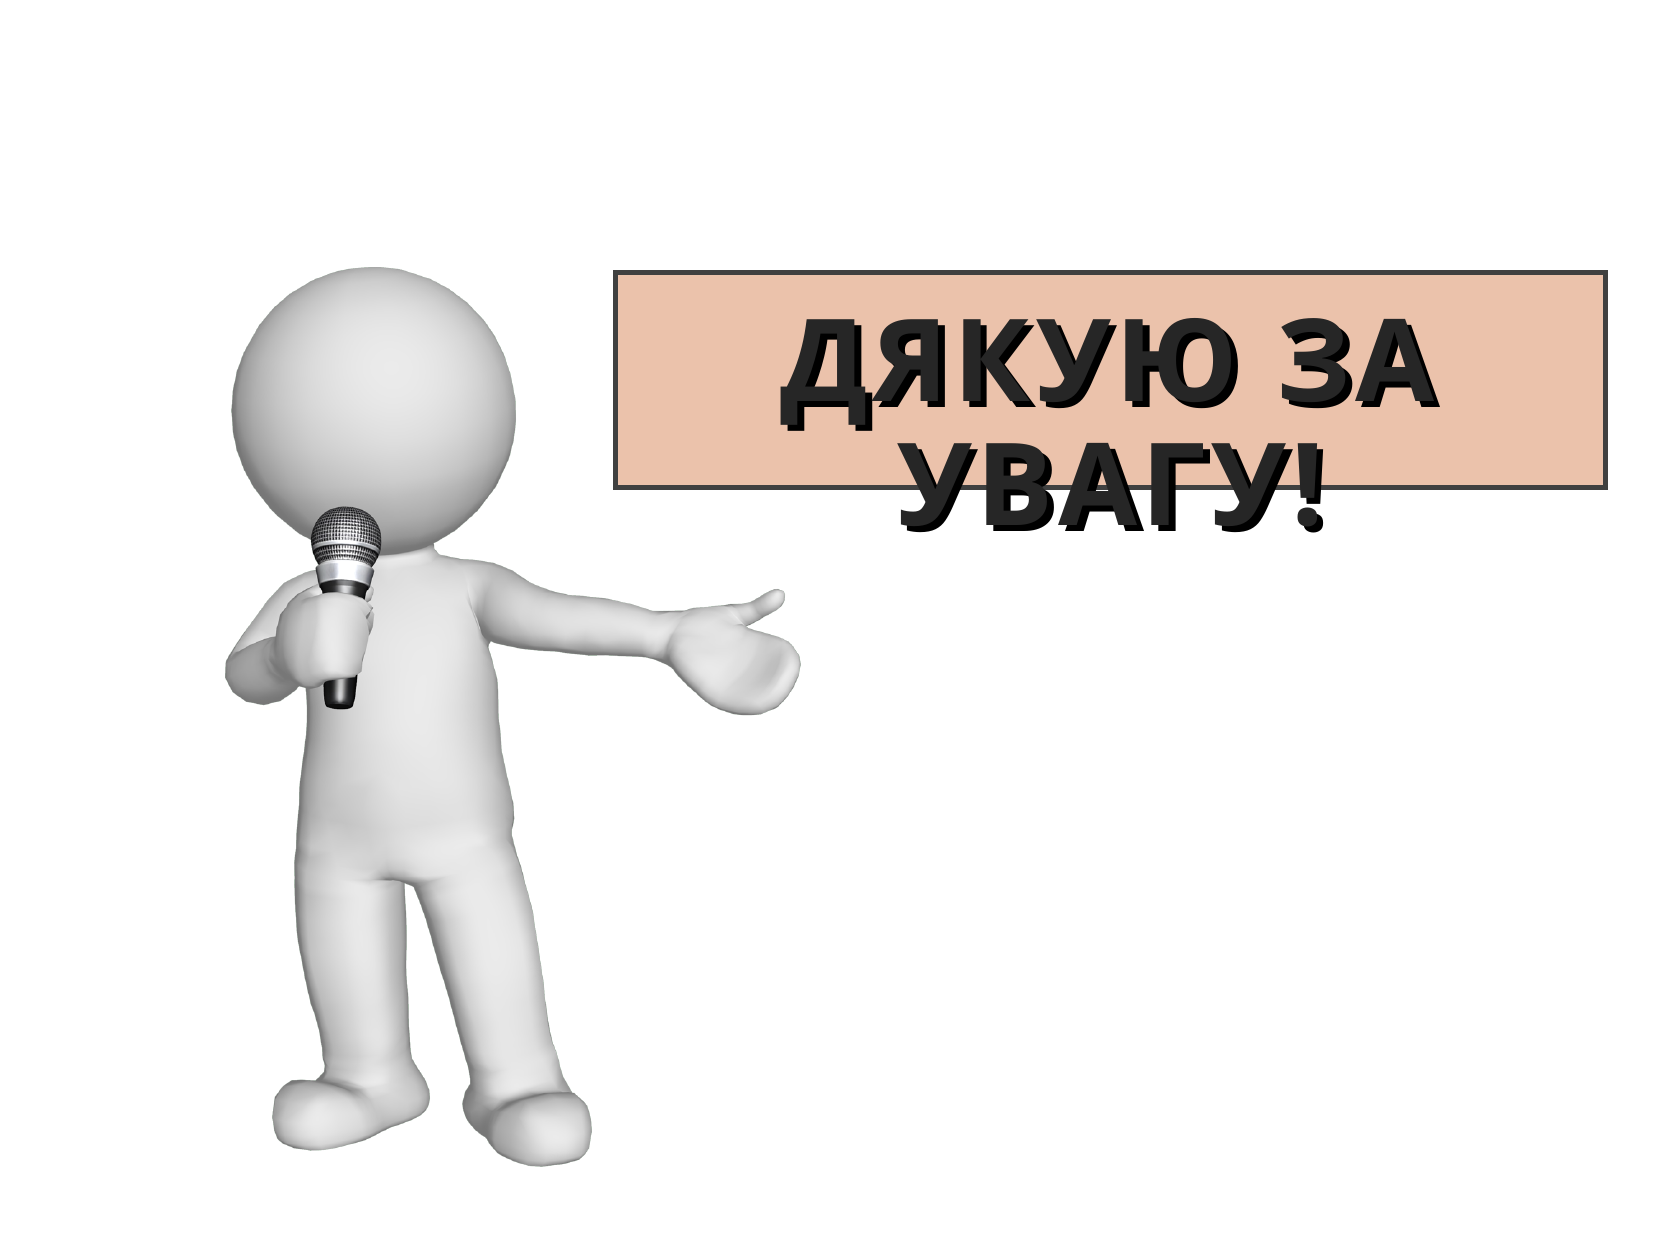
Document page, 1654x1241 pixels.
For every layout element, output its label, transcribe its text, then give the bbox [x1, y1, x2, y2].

picture [0, 244, 933, 1178]
title Дякую за увагу! [933, 272, 1606, 488]
